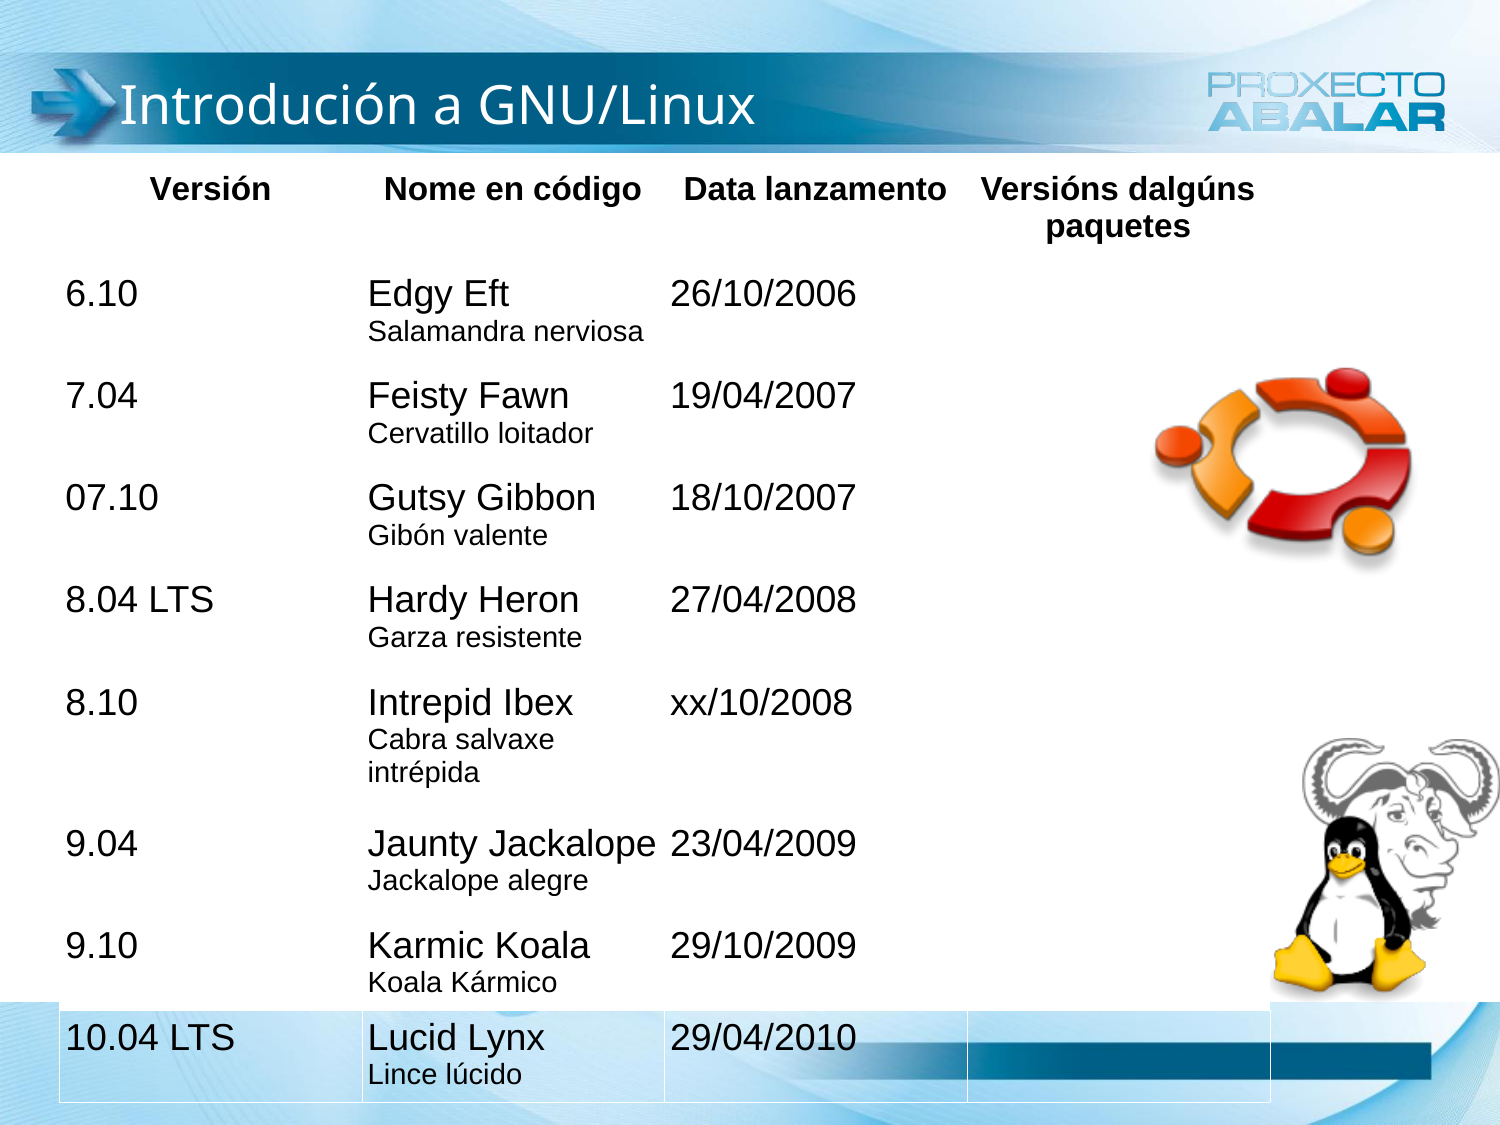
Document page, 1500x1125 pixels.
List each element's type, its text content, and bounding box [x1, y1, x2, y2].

table_cell Hardy Heron Garza resistente [362, 573, 664, 675]
table_cell 9.10 [59, 918, 362, 1010]
table_cell [968, 1011, 1270, 1102]
picture [1150, 324, 1418, 592]
text_box Introdución a GNU/Linux [104, 62, 772, 143]
table_cell 07.10 [59, 471, 362, 573]
table_cell Karmic Koala Koala Kármico [362, 918, 664, 1010]
table_cell 8.04 LTS [59, 573, 362, 675]
table_cell [967, 918, 1270, 1010]
table_cell 6.10 [59, 267, 362, 369]
table_cell 10.04 LTS [60, 1011, 362, 1102]
table_cell 29/04/2010 [665, 1011, 967, 1102]
table_cell 18/10/2007 [664, 471, 967, 573]
table_cell [967, 573, 1270, 675]
picture [0, 738, 1500, 1125]
table_header Data lanzamento [664, 165, 967, 267]
table_cell xx/10/2008 [664, 675, 967, 816]
table_cell Intrepid Ibex Cabra salvaxe intrépida [362, 675, 664, 816]
table_cell 29/10/2009 [664, 918, 967, 1010]
picture [0, 0, 1500, 153]
table_cell [967, 675, 1270, 816]
table_cell 7.04 [59, 369, 362, 471]
table_cell 19/04/2007 [664, 369, 967, 471]
table_header Versión [59, 165, 362, 267]
table_cell Jaunty Jackalope Jackalope alegre [362, 816, 664, 918]
table_cell 9.04 [59, 816, 362, 918]
table_cell [967, 369, 1150, 471]
table_cell Edgy Eft Salamandra nerviosa [362, 267, 664, 369]
table_cell [967, 471, 1150, 573]
table_cell 8.10 [59, 675, 362, 816]
table_cell Lucid Lynx Lince lúcido [363, 1011, 664, 1102]
table_cell Feisty Fawn Cervatillo loitador [362, 369, 664, 471]
table_cell [967, 267, 1270, 369]
table_cell 23/04/2009 [664, 816, 967, 918]
table_cell 27/04/2008 [664, 573, 967, 675]
table_cell [967, 816, 1270, 918]
table_cell 26/10/2006 [664, 267, 967, 369]
table_cell Gutsy Gibbon Gibón valente [362, 471, 664, 573]
table_header Versións dalgúns paquetes [967, 165, 1270, 267]
table_header Nome en código [362, 165, 664, 267]
